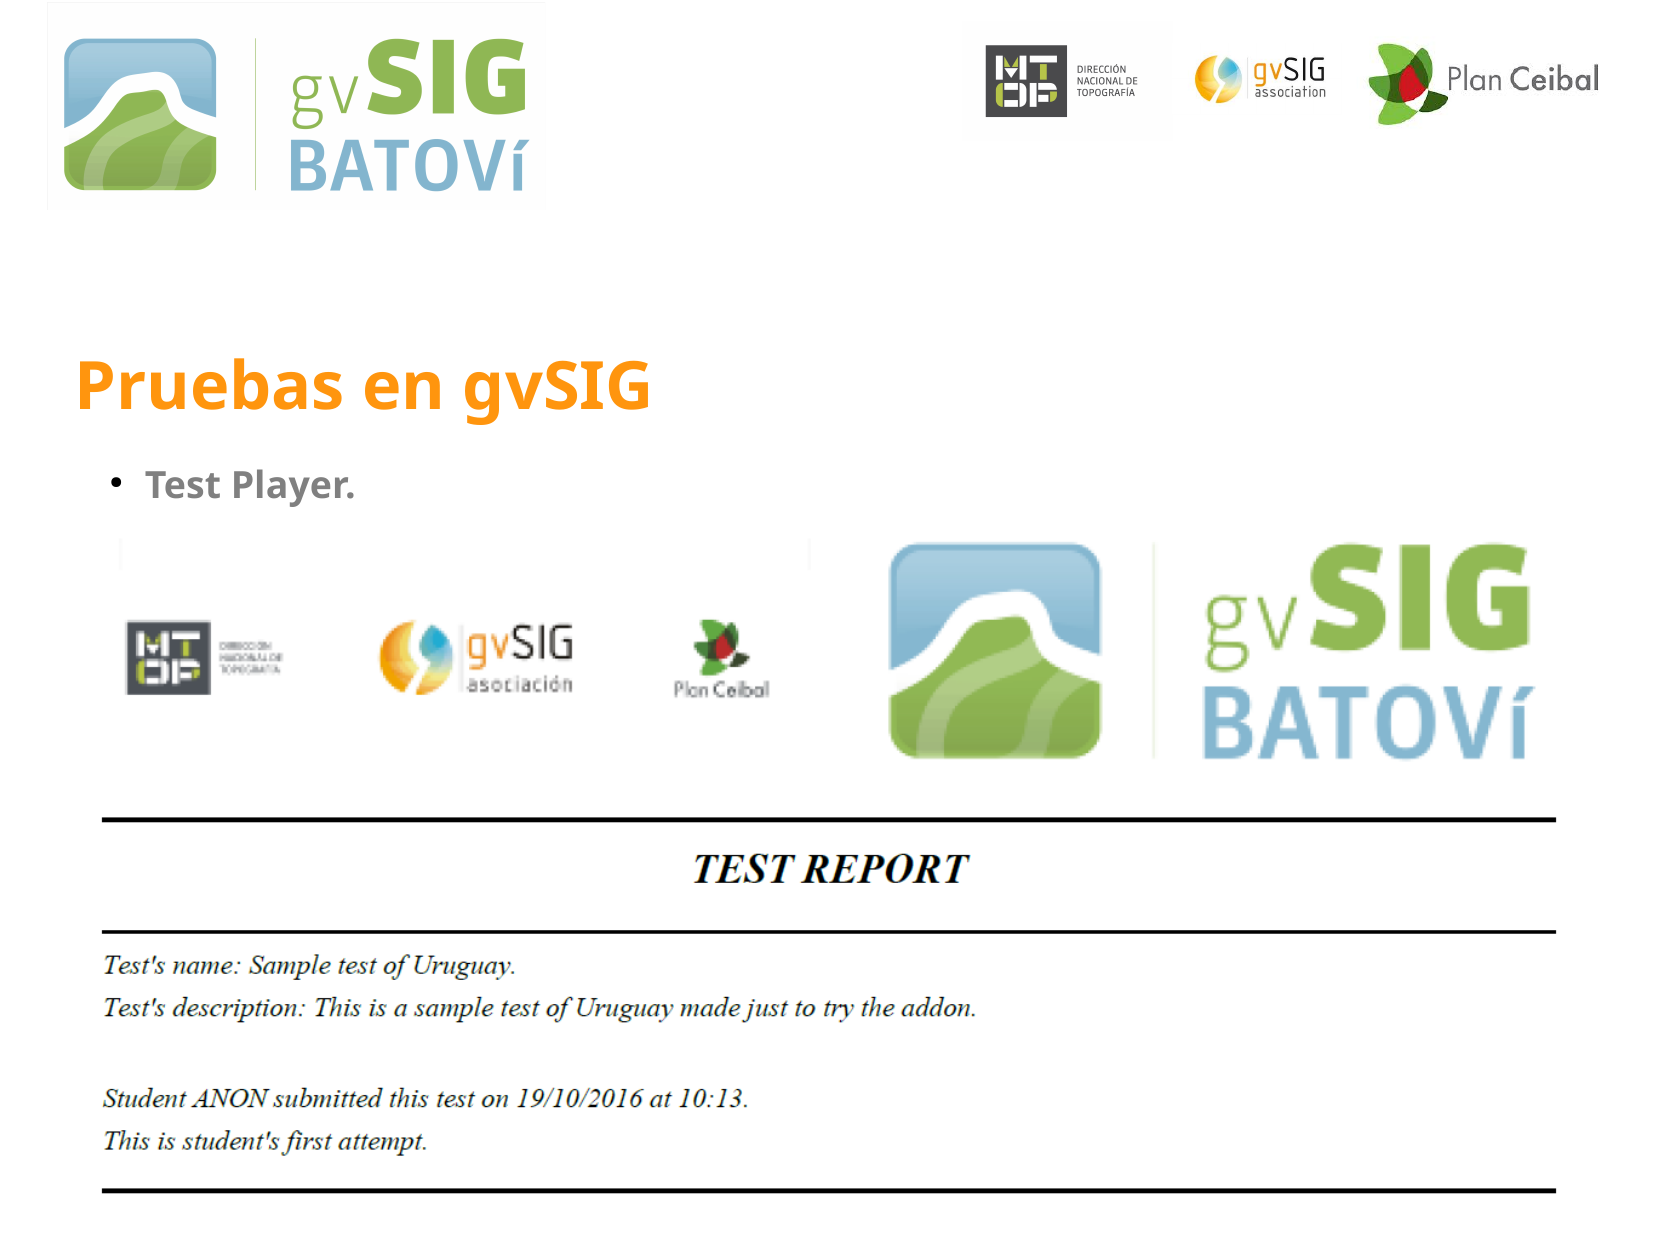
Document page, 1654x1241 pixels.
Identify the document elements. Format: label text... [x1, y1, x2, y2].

list Pruebas en gvSIG Test Player. [74, 338, 1563, 817]
picture [96, 817, 1561, 1197]
picture [962, 21, 1342, 141]
picture [1343, 23, 1626, 142]
